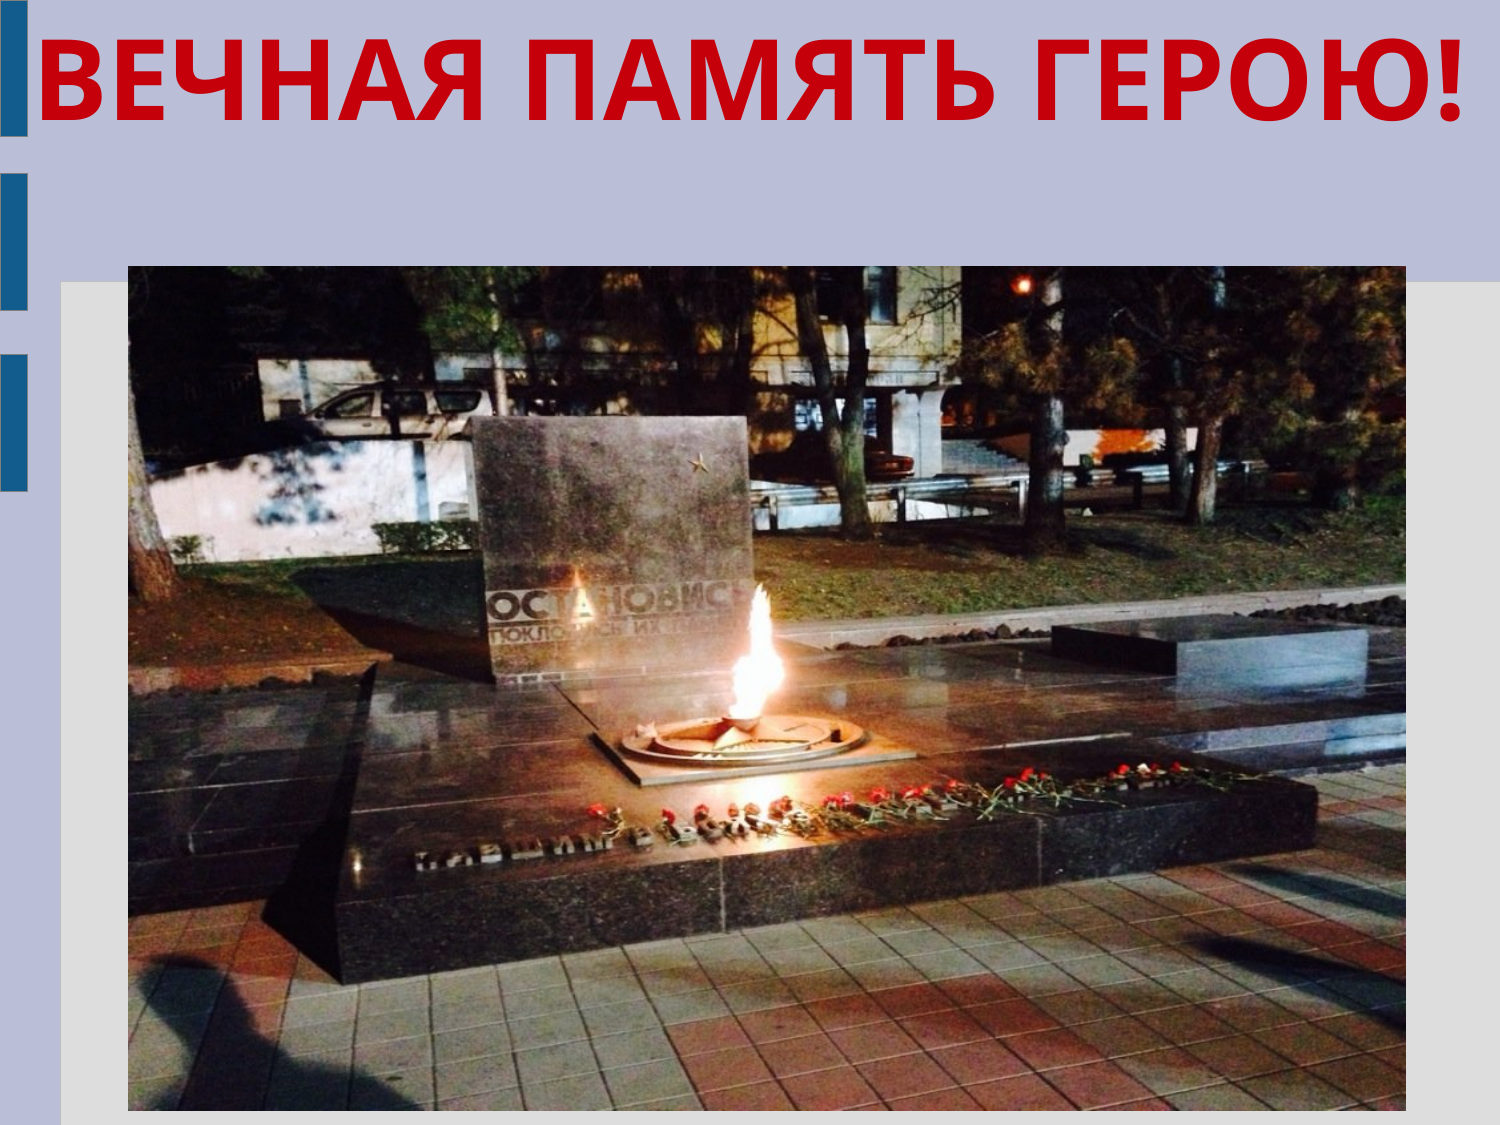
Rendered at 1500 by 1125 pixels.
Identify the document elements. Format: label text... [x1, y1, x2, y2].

picture [128, 266, 1406, 1111]
text_box ВЕЧНАЯ ПАМЯТЬ ГЕРОЮ! [0, 0, 1500, 150]
